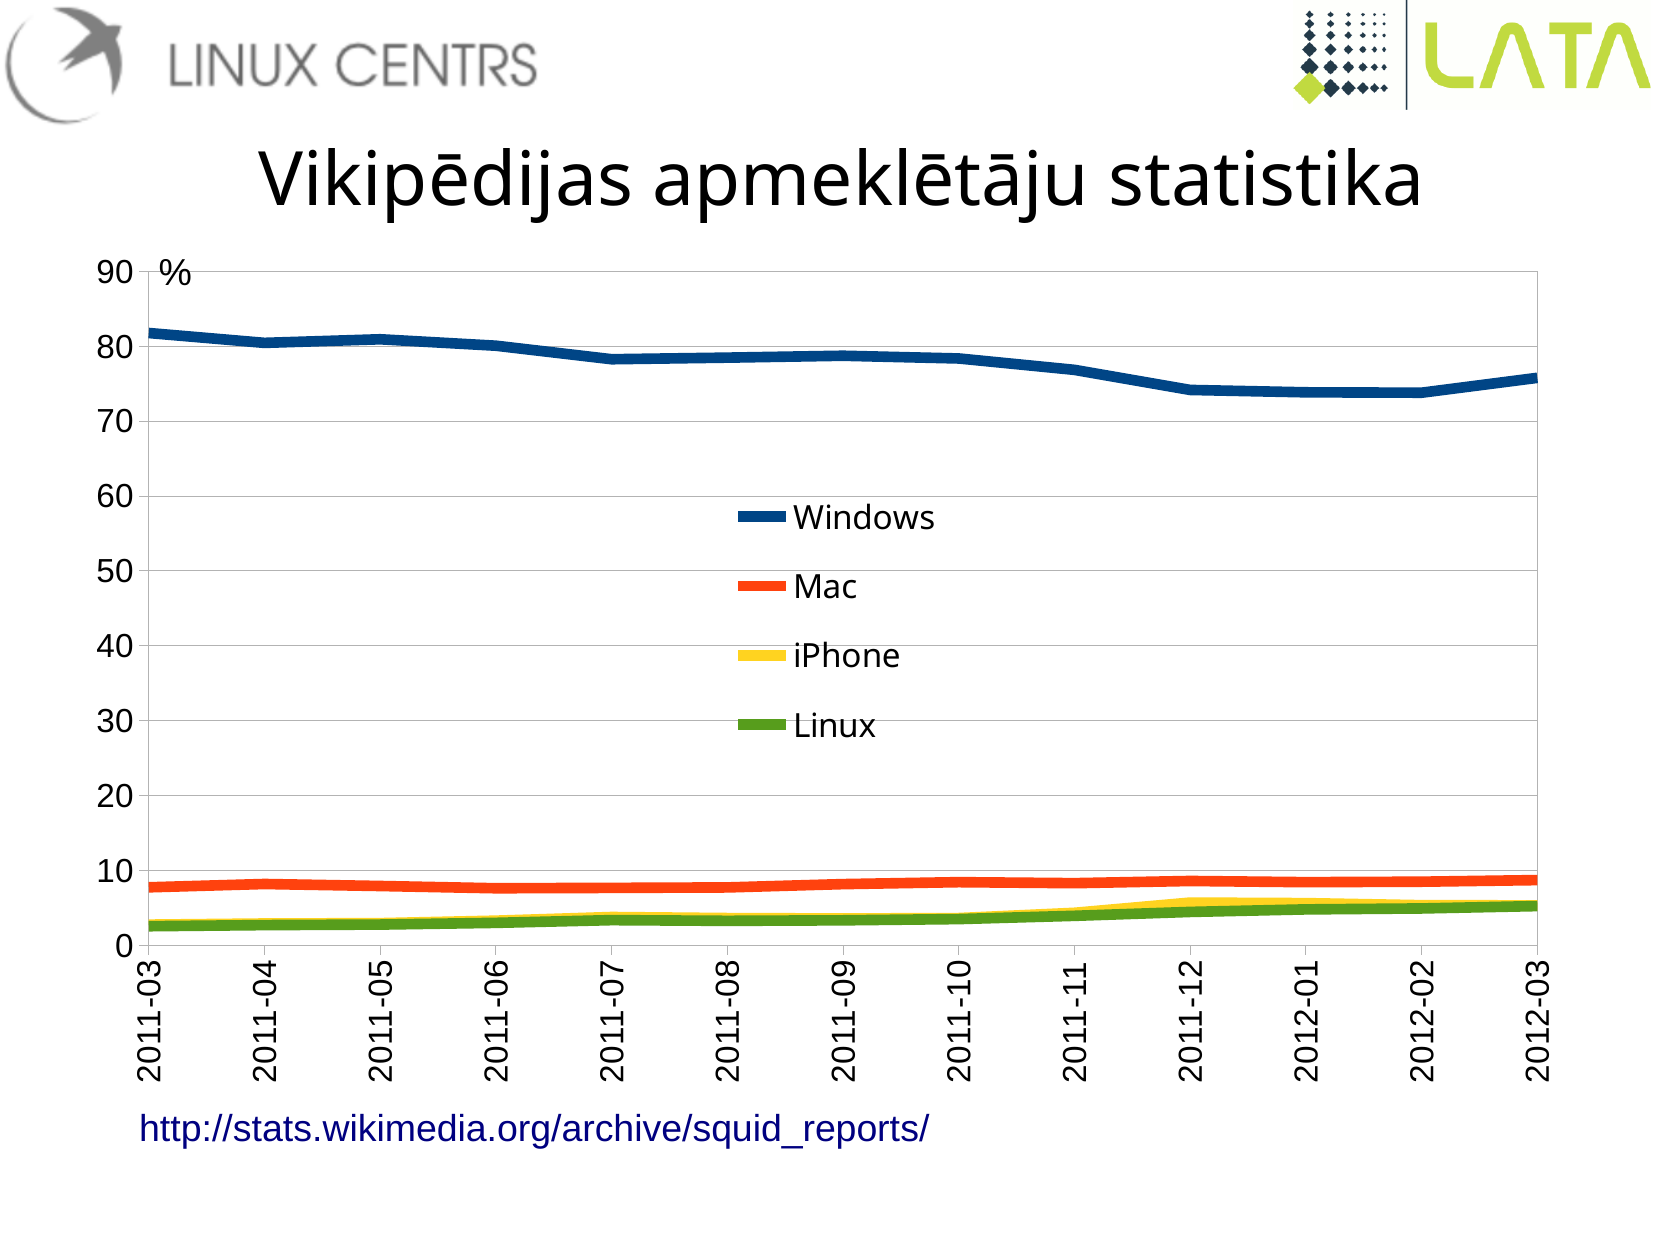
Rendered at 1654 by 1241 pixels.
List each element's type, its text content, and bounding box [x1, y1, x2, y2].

picture [1293, 0, 1651, 110]
picture [0, 3, 556, 127]
chart [7, 242, 1636, 1156]
text_box http://stats.wikimedia.org/archive/squid_reports/ [124, 1100, 945, 1158]
title Vikipēdijas apmeklētāju statistika [159, 118, 1524, 235]
text_box % [143, 244, 207, 302]
